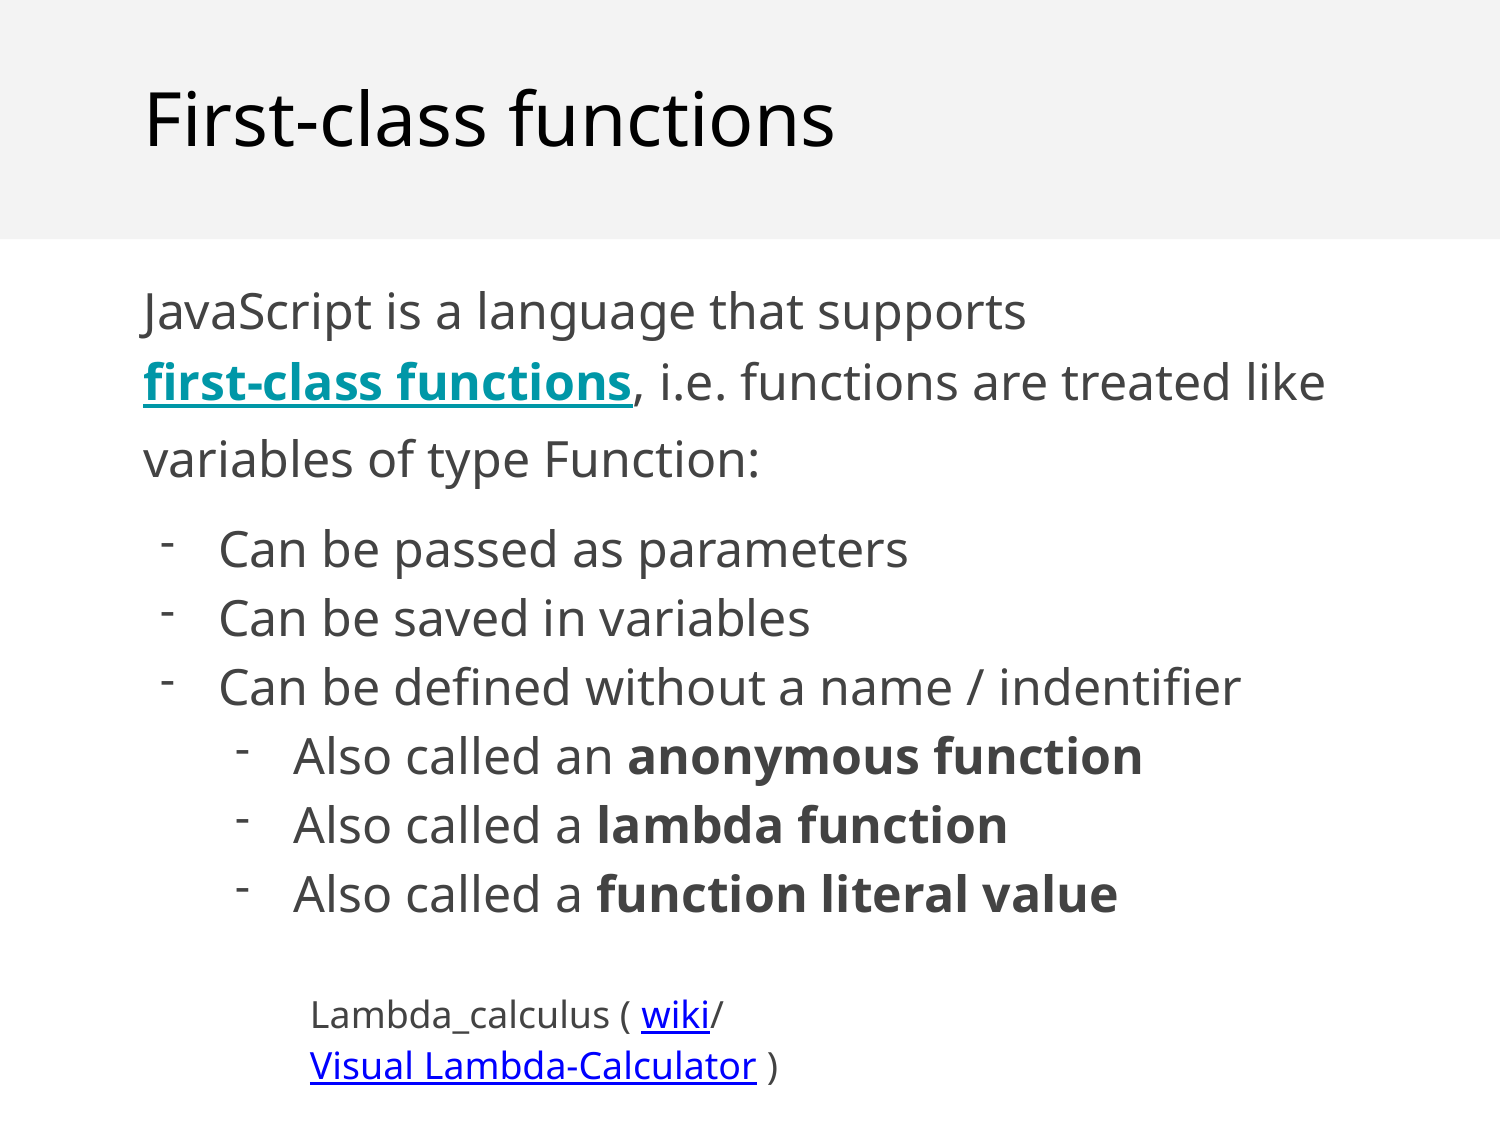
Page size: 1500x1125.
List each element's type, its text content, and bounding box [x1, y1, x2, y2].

title First-class functions [128, 56, 1372, 183]
text_box Lambda_calculus ( wiki/ Visual Lambda-Calculator ) [295, 980, 1180, 1040]
list JavaScript is a language that supports first-class functions, i.e. functions are treated like variables of type Function: Can be passed as parameters Can be saved in variables Can be defined without a name / indentifier Also called an anonymous function Also called a lambda function Also called a function literal value [128, 255, 1372, 1004]
